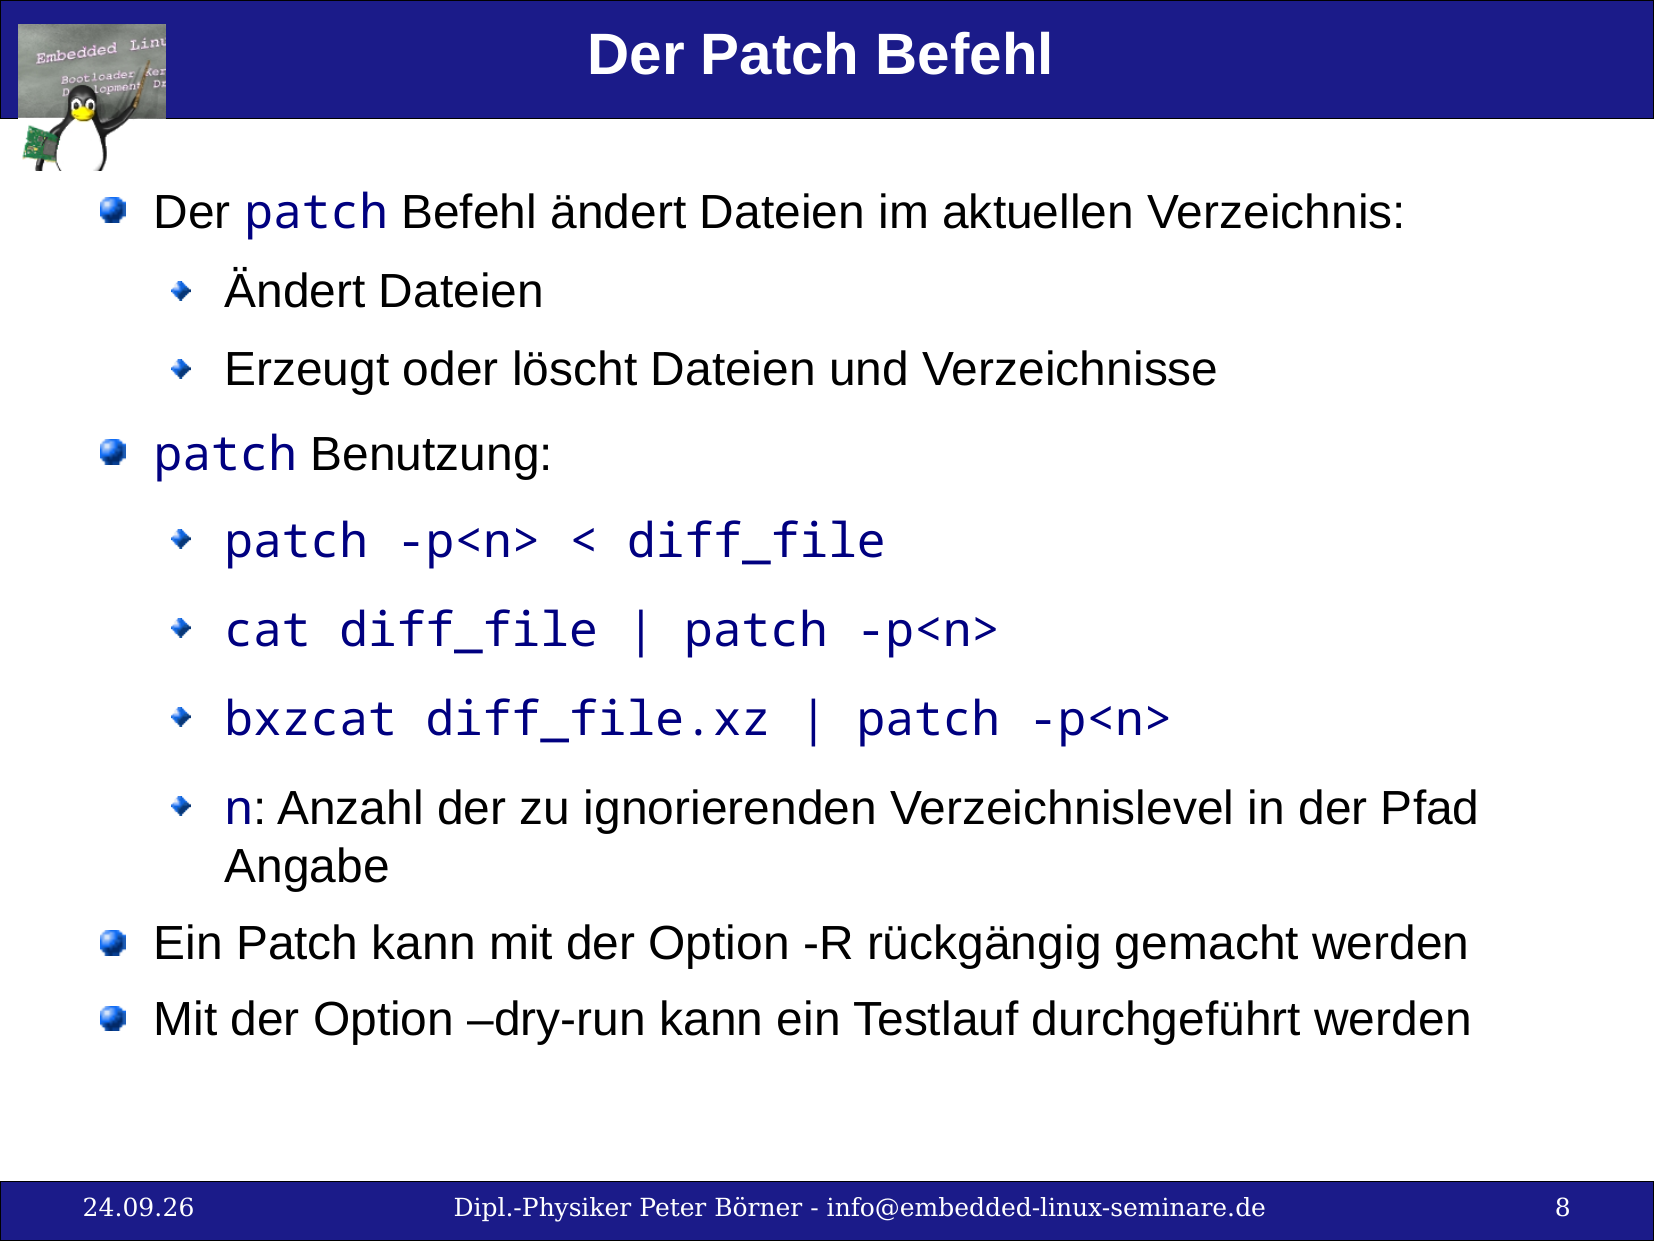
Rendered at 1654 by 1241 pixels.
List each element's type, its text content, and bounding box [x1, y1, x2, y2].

title Der Patch Befehl [76, 19, 1565, 89]
picture [18, 24, 166, 171]
list Der patch Befehl ändert Dateien im aktuellen Verzeichnis: Ändert Dateien Erzeugt oder löscht Dateien und Verzeichnisse patch Benutzung: patch -p<n> < diff_file cat diff_file | patch -p<n> bxzcat diff_file.xz | patch -p<n> n: Anzahl der zu ignorierenden Verzeichnislevel in der Pfad Angabe Ein Patch kann mit der Option -R rückgängig gemacht werden Mit der Option –dry-run kann ein Testlauf durchgeführt werden [82, 177, 1571, 1148]
